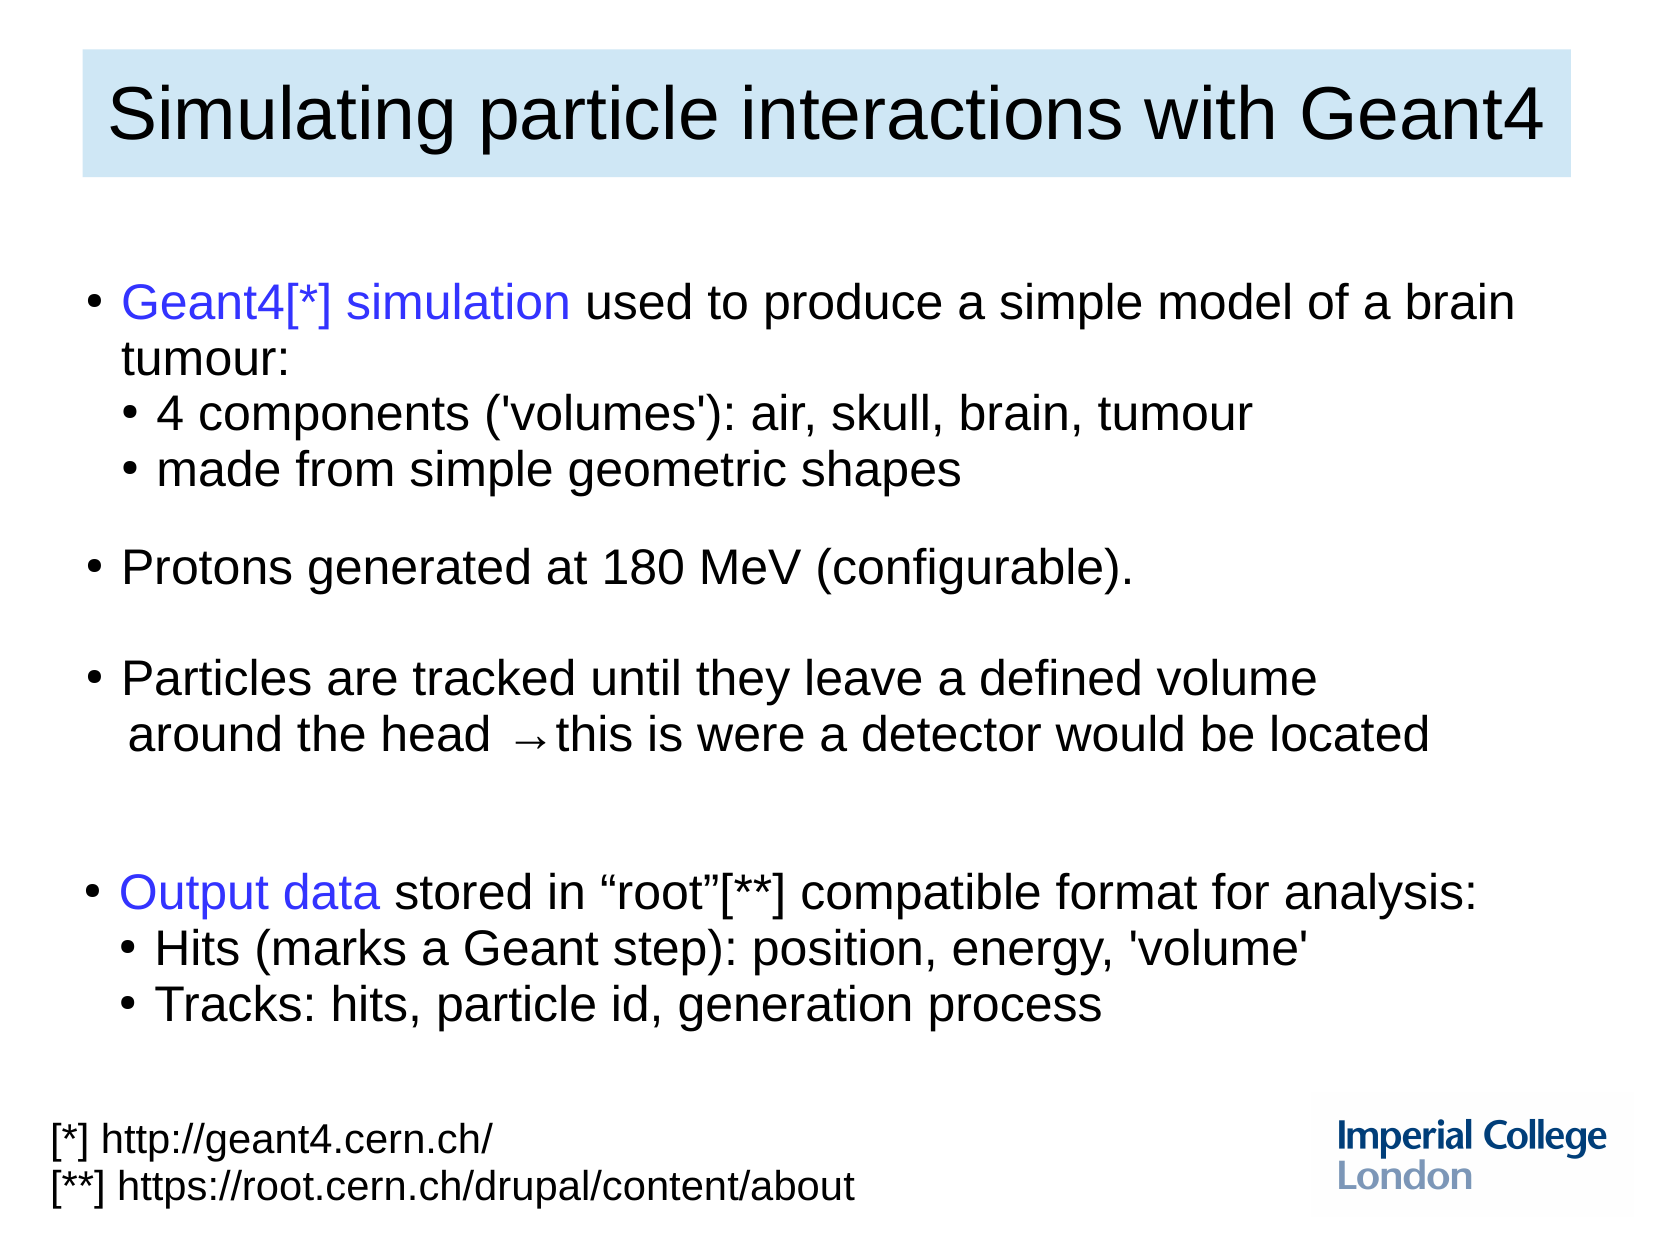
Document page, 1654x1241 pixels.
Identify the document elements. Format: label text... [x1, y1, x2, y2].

text_box Geant4[*] simulation used to produce a simple model of a brain tumour: 4 components ('volumes'): air, skull, brain, tumour made from simple geometric shapes [70, 266, 1642, 505]
text_box Protons generated at 180 MeV (configurable). Particles are tracked until they leave a defined volume around the head →this is were a detector would be located [70, 531, 1447, 812]
title Simulating particle interactions with Geant4 [82, 49, 1571, 178]
text_box [*] http://geant4.cern.ch/ [**] https://root.cern.ch/drupal/content/about [35, 1108, 952, 1217]
text_box Output data stored in “root”[**] compatible format for analysis: Hits (marks a Geant step): position, energy, 'volume' Tracks: hits, particle id, generation process [68, 857, 1496, 1040]
picture [1311, 1092, 1634, 1217]
